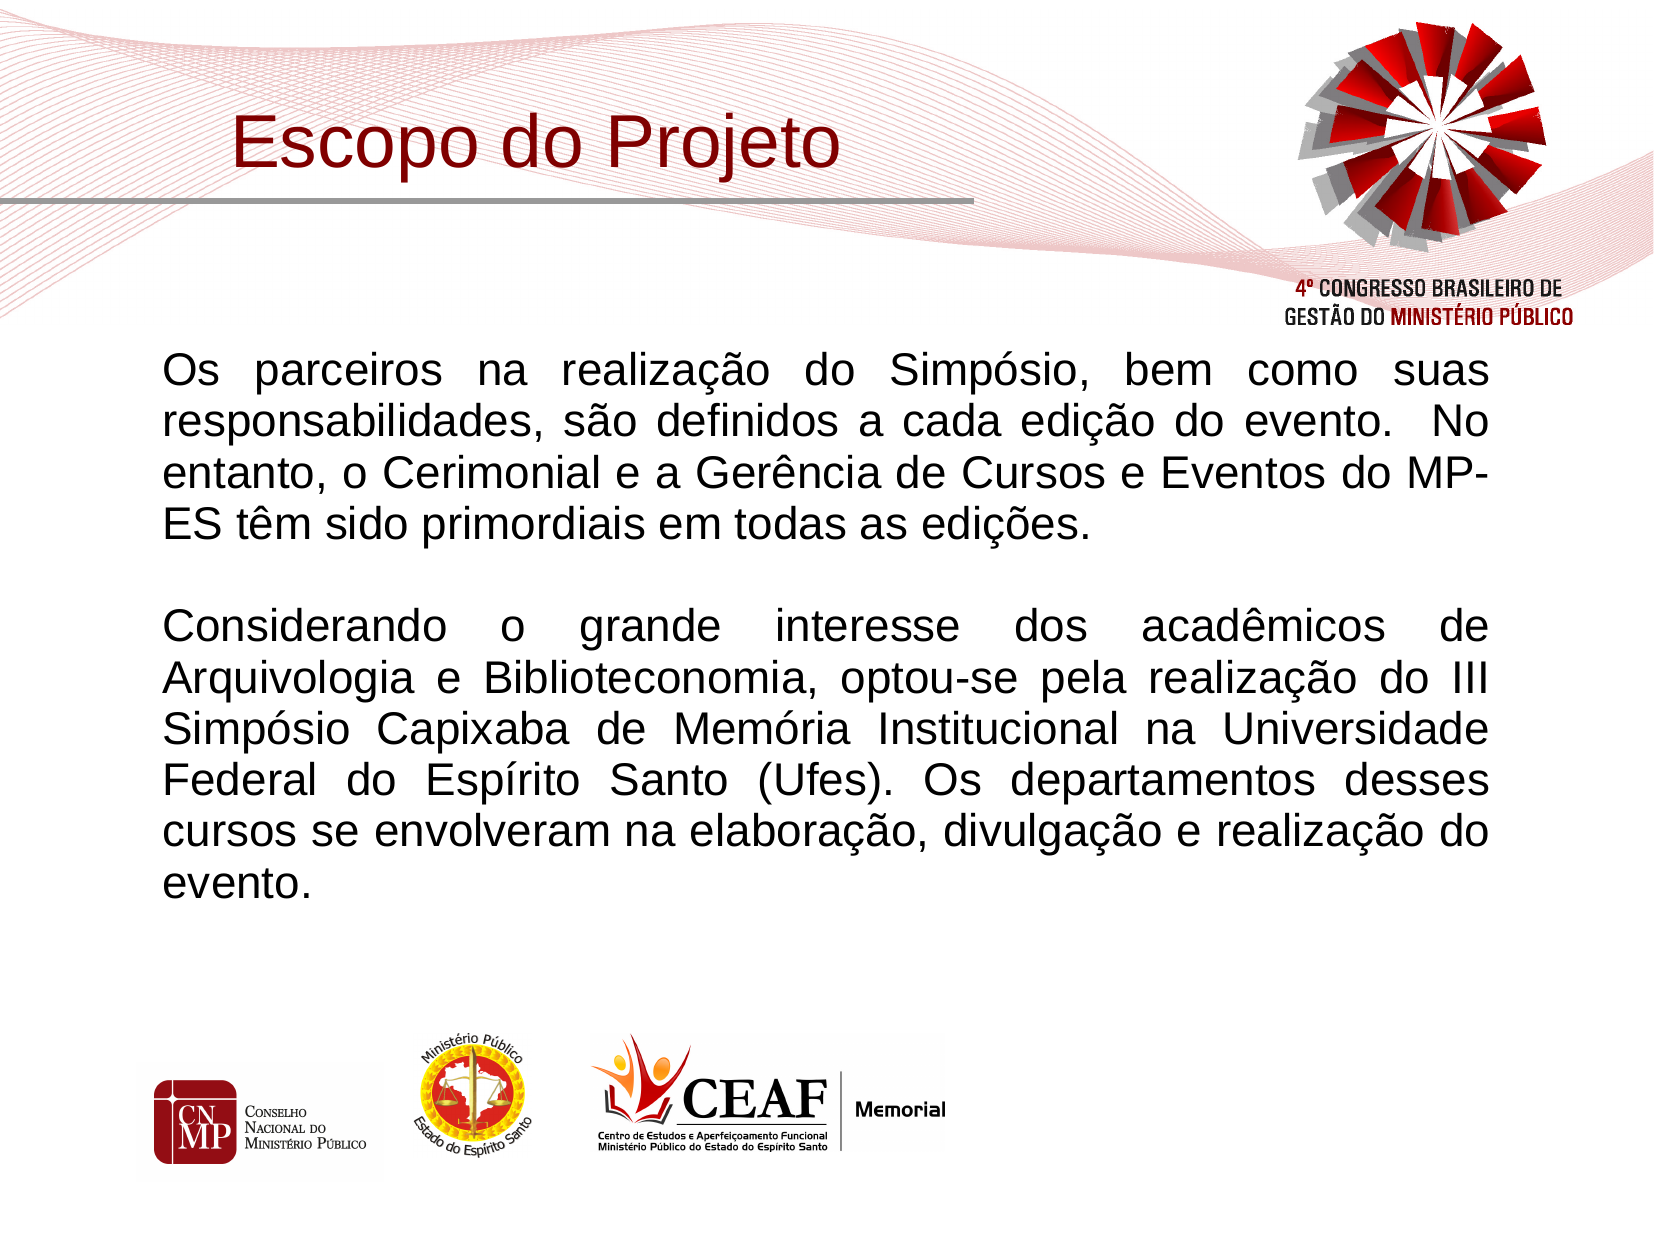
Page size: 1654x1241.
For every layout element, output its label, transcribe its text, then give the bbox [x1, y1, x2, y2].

picture [0, 9, 1654, 325]
text_box Escopo do Projeto [47, 77, 1052, 195]
picture [413, 1033, 532, 1158]
text_box Os parceiros na realização do Simpósio, bem como suas responsabilidades, são definidos a cada edição do evento. No entanto, o Cerimonial e a Gerência de Cursos e Eventos do MP-ES têm sido primordiais em todas as edições. Considerando o grande interesse dos acadêmicos de Arquivologia e Biblioteconomia, optou-se pela realização do III Simpósio Capixaba de Memória Institucional na Universidade Federal do Espírito Santo (Ufes). Os departamentos desses cursos se envolveram na elaboração, divulgação e realização do evento. [147, 336, 1506, 1229]
picture [136, 1062, 384, 1182]
picture [590, 1033, 945, 1152]
